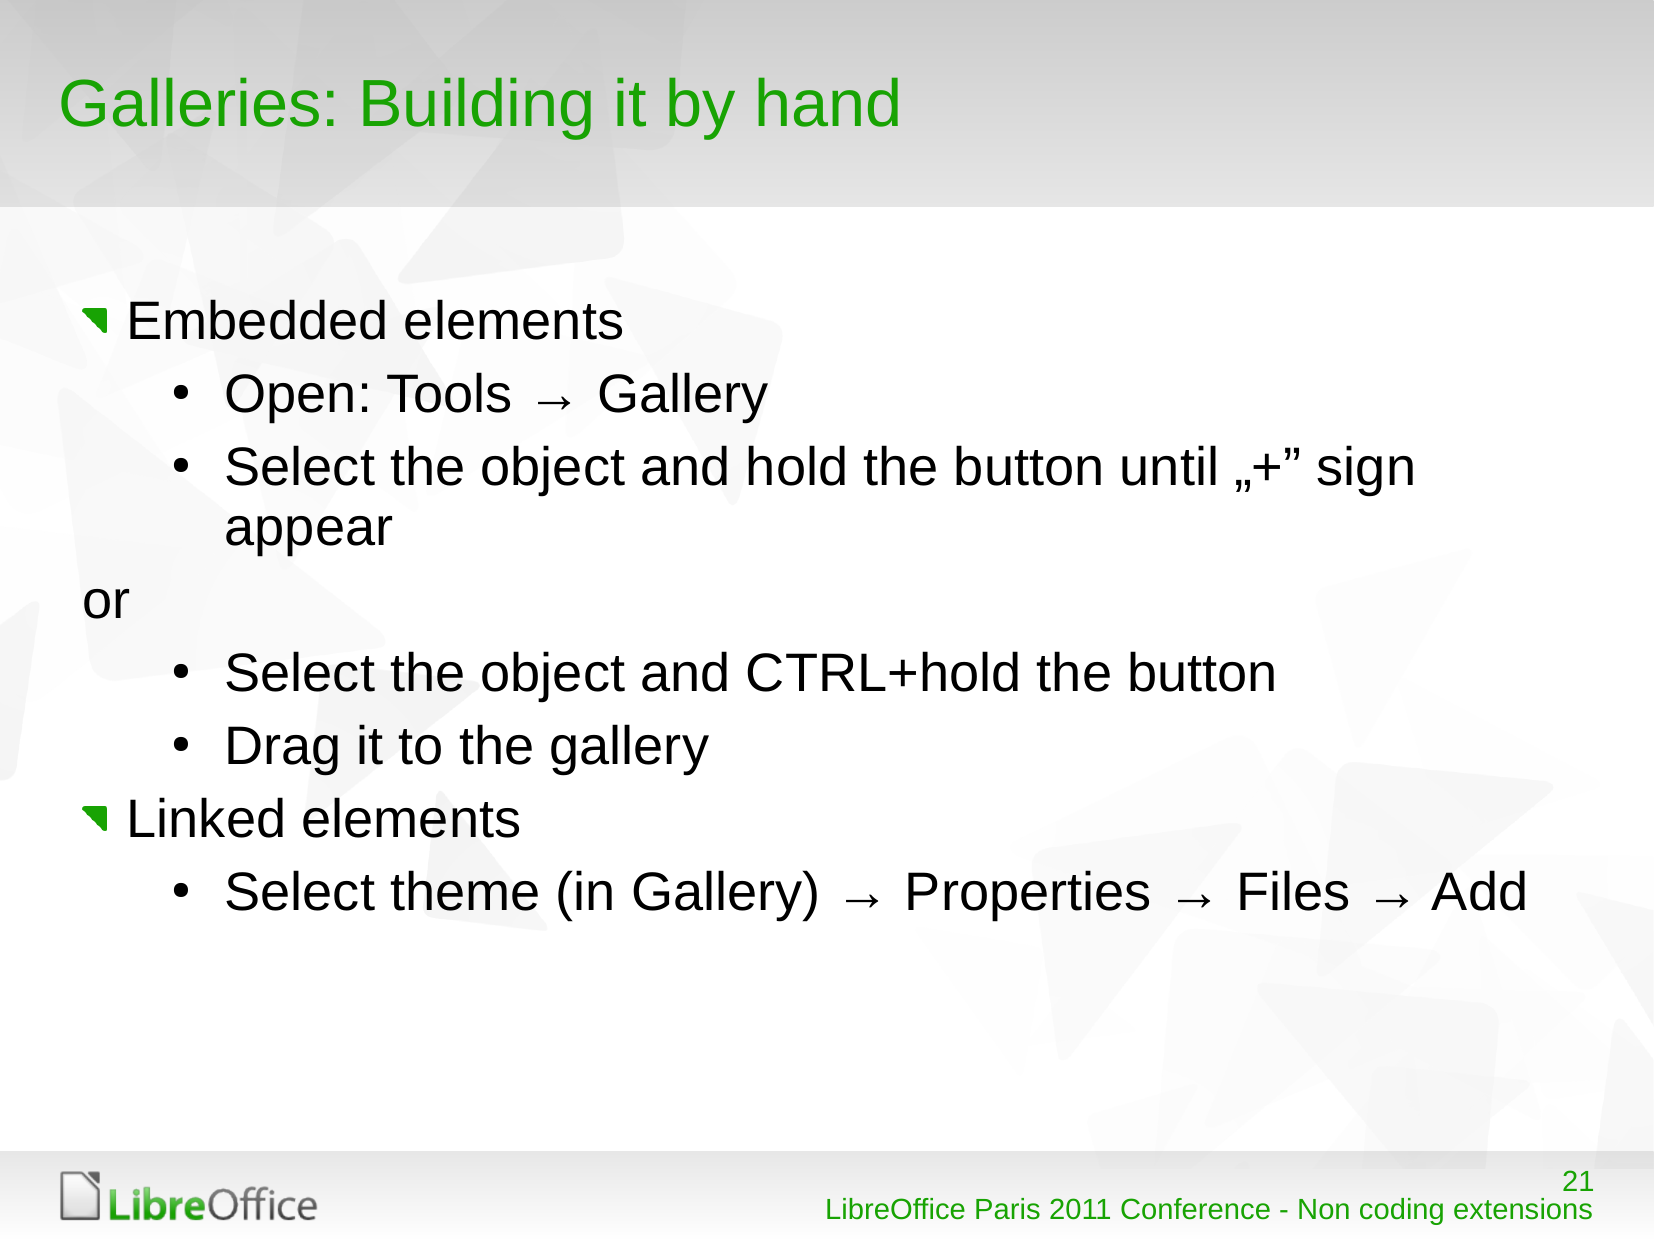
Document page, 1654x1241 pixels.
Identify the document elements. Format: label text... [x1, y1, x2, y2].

title Galleries: Building it by hand [59, 29, 1595, 178]
list Embedded elements Open: Tools → Gallery Select the object and hold the button until „+” sign appear or Select the object and CTRL+hold the button Drag it to the gallery Linked elements Select theme (in Gallery) → Properties → Files → Add [82, 290, 1571, 1094]
picture [41, 1152, 337, 1240]
picture [915, 548, 1654, 1169]
picture [0, 0, 783, 931]
